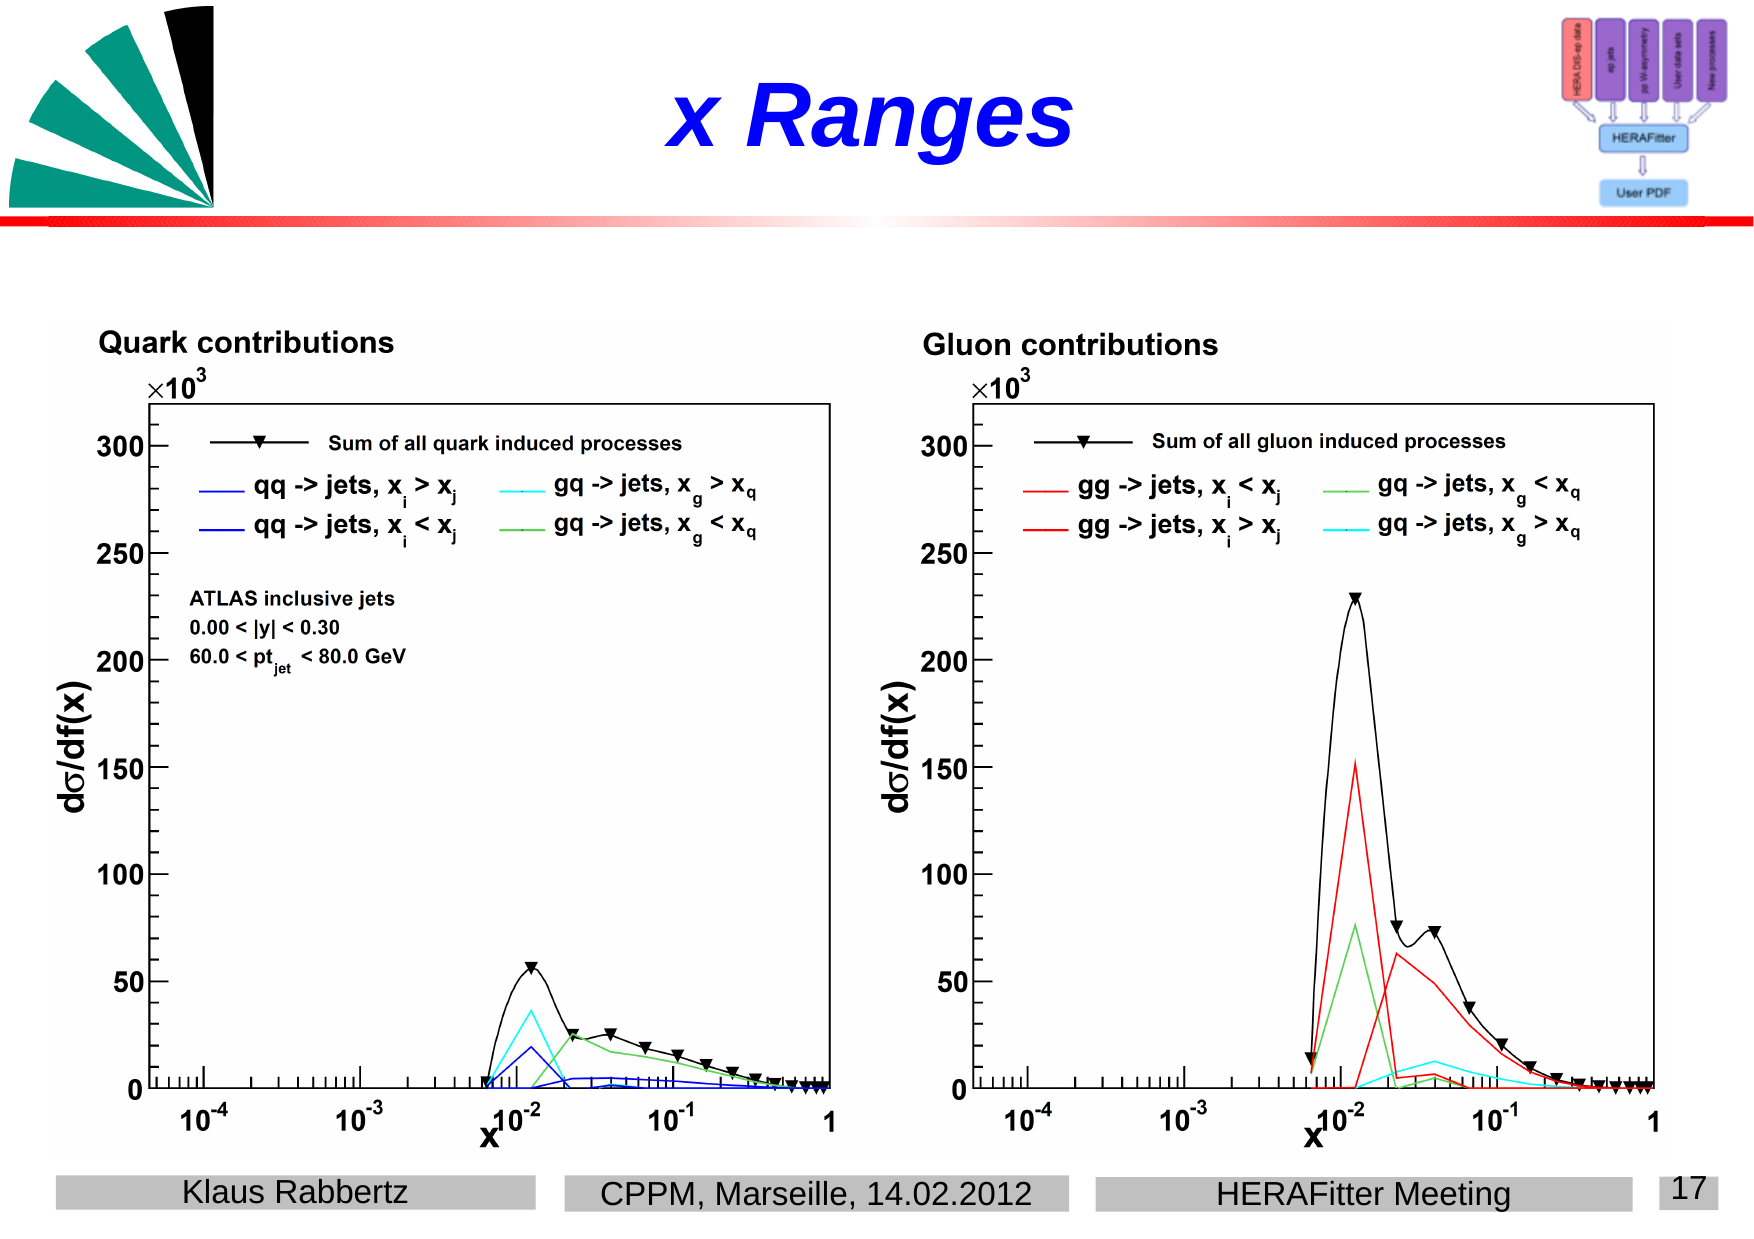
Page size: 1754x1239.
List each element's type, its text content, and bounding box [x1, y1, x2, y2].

title x Ranges [220, 22, 1525, 207]
picture [43, 320, 1678, 1160]
picture [1552, 15, 1736, 211]
picture [9, 6, 214, 210]
